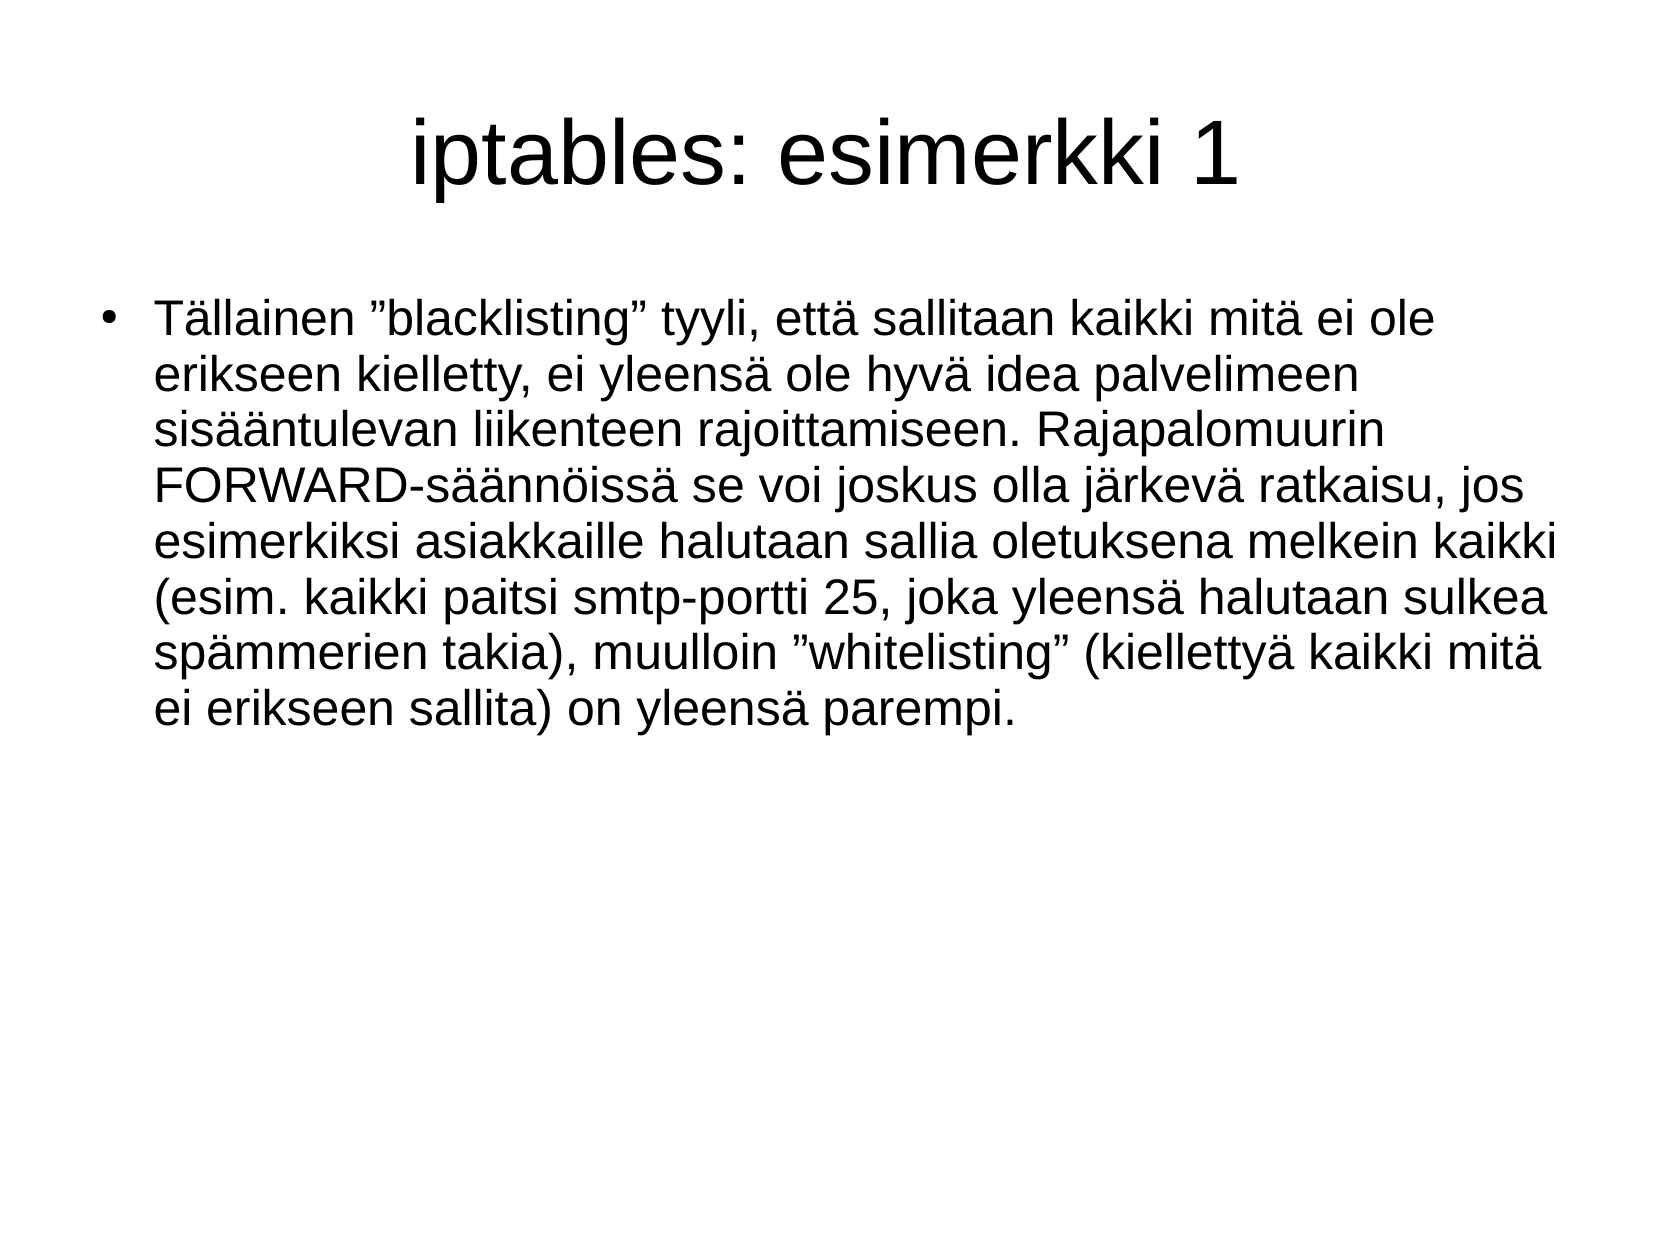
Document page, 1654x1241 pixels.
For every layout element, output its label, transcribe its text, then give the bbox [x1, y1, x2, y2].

list Tällainen ”blacklisting” tyyli, että sallitaan kaikki mitä ei ole erikseen kielletty, ei yleensä ole hyvä idea palvelimeen sisääntulevan liikenteen rajoittamiseen. Rajapalomuurin FORWARD-säännöissä se voi joskus olla järkevä ratkaisu, jos esimerkiksi asiakkaille halutaan sallia oletuksena melkein kaikki (esim. kaikki paitsi smtp-portti 25, joka yleensä halutaan sulkea spämmerien takia), muulloin ”whitelisting” (kiellettyä kaikki mitä ei erikseen sallita) on yleensä parempi. [82, 290, 1571, 1010]
title iptables: esimerkki 1 [82, 49, 1571, 257]
